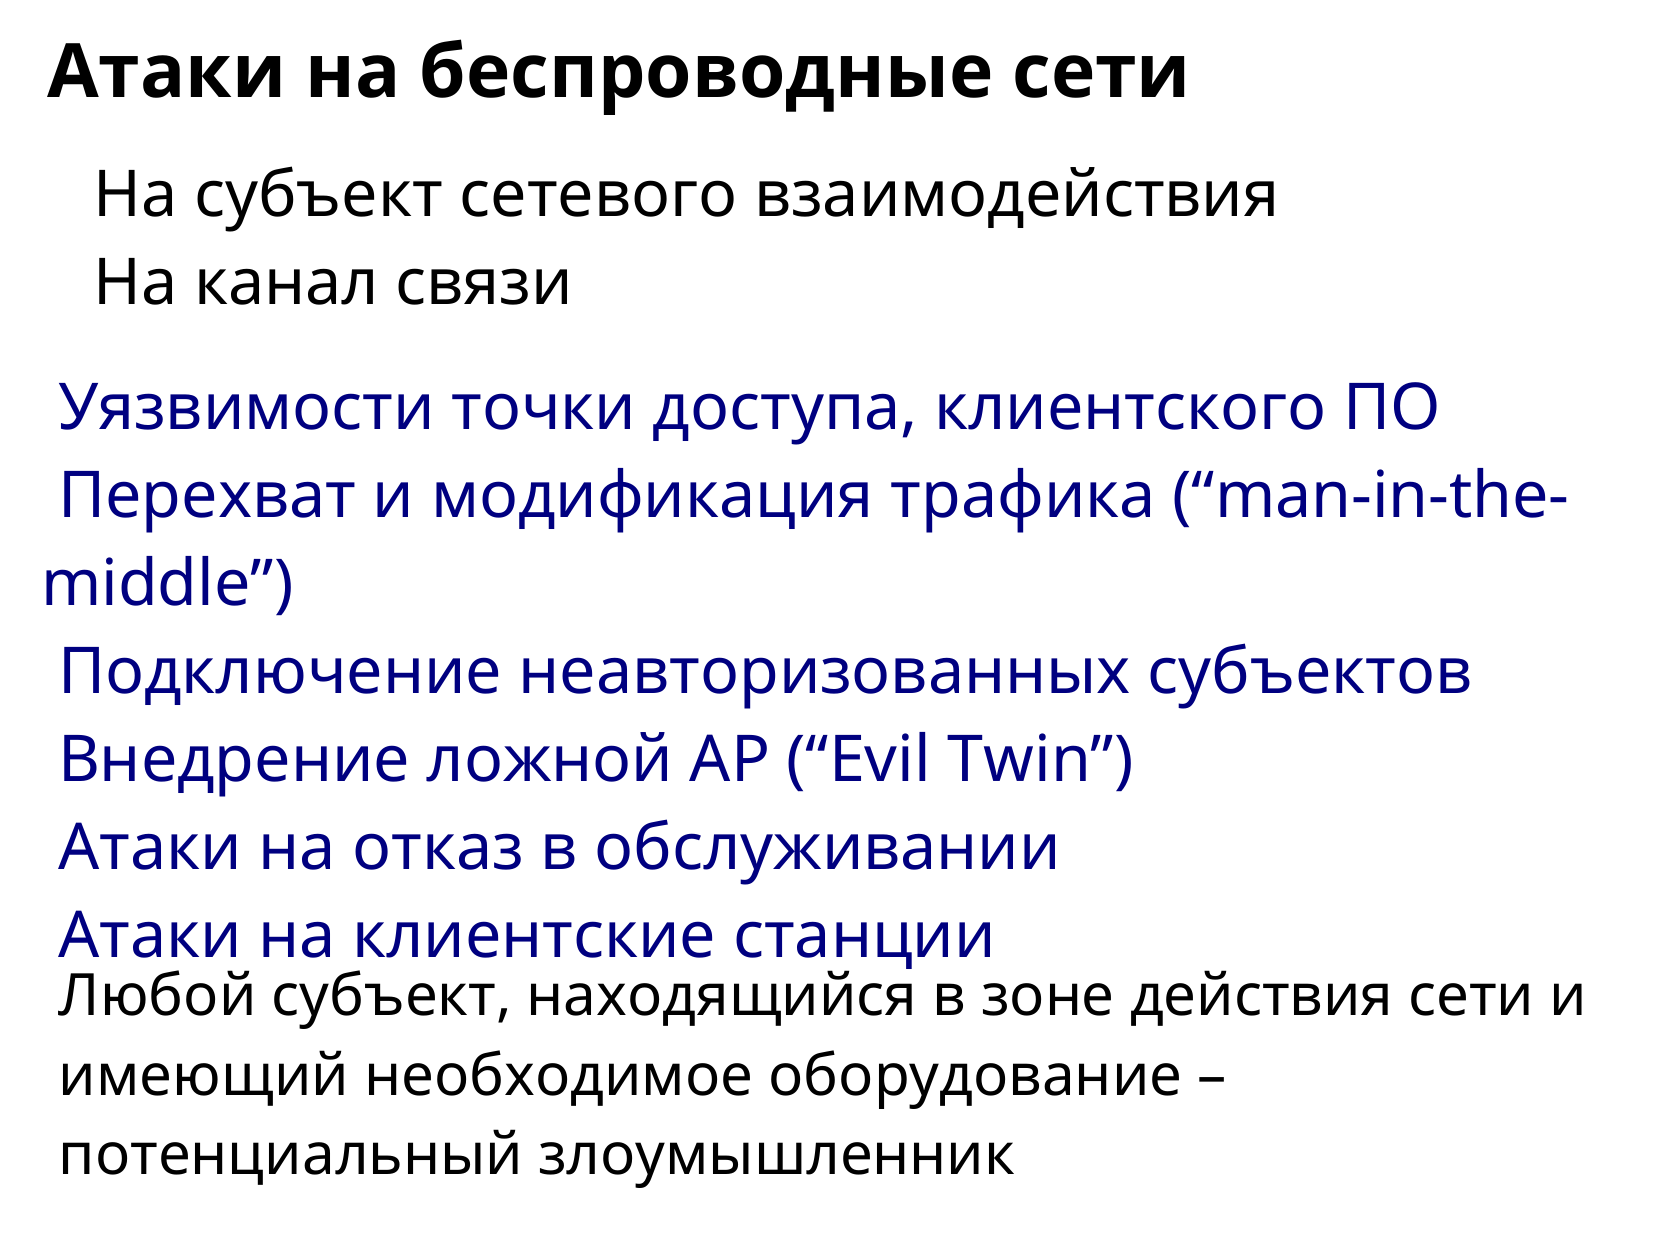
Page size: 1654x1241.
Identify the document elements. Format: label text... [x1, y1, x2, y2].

text_box Любой субъект, находящийся в зоне действия сети и имеющий необходимое оборудование – потенциальный злоумышленник [59, 953, 1595, 1166]
text_box Уязвимости точки доступа, клиентского ПО Перехват и модификация трафика (“man-in-the-middle”) Подключение неавторизованных субъектов Внедрение ложной AP (“Evil Twin”) Атаки на отказ в обслуживании Атаки на клиентские станции [41, 360, 1636, 909]
text_box Атаки на беспроводные сети [47, 17, 1595, 110]
text_box На субъект сетевого взаимодействия На канал связи [76, 147, 1388, 319]
